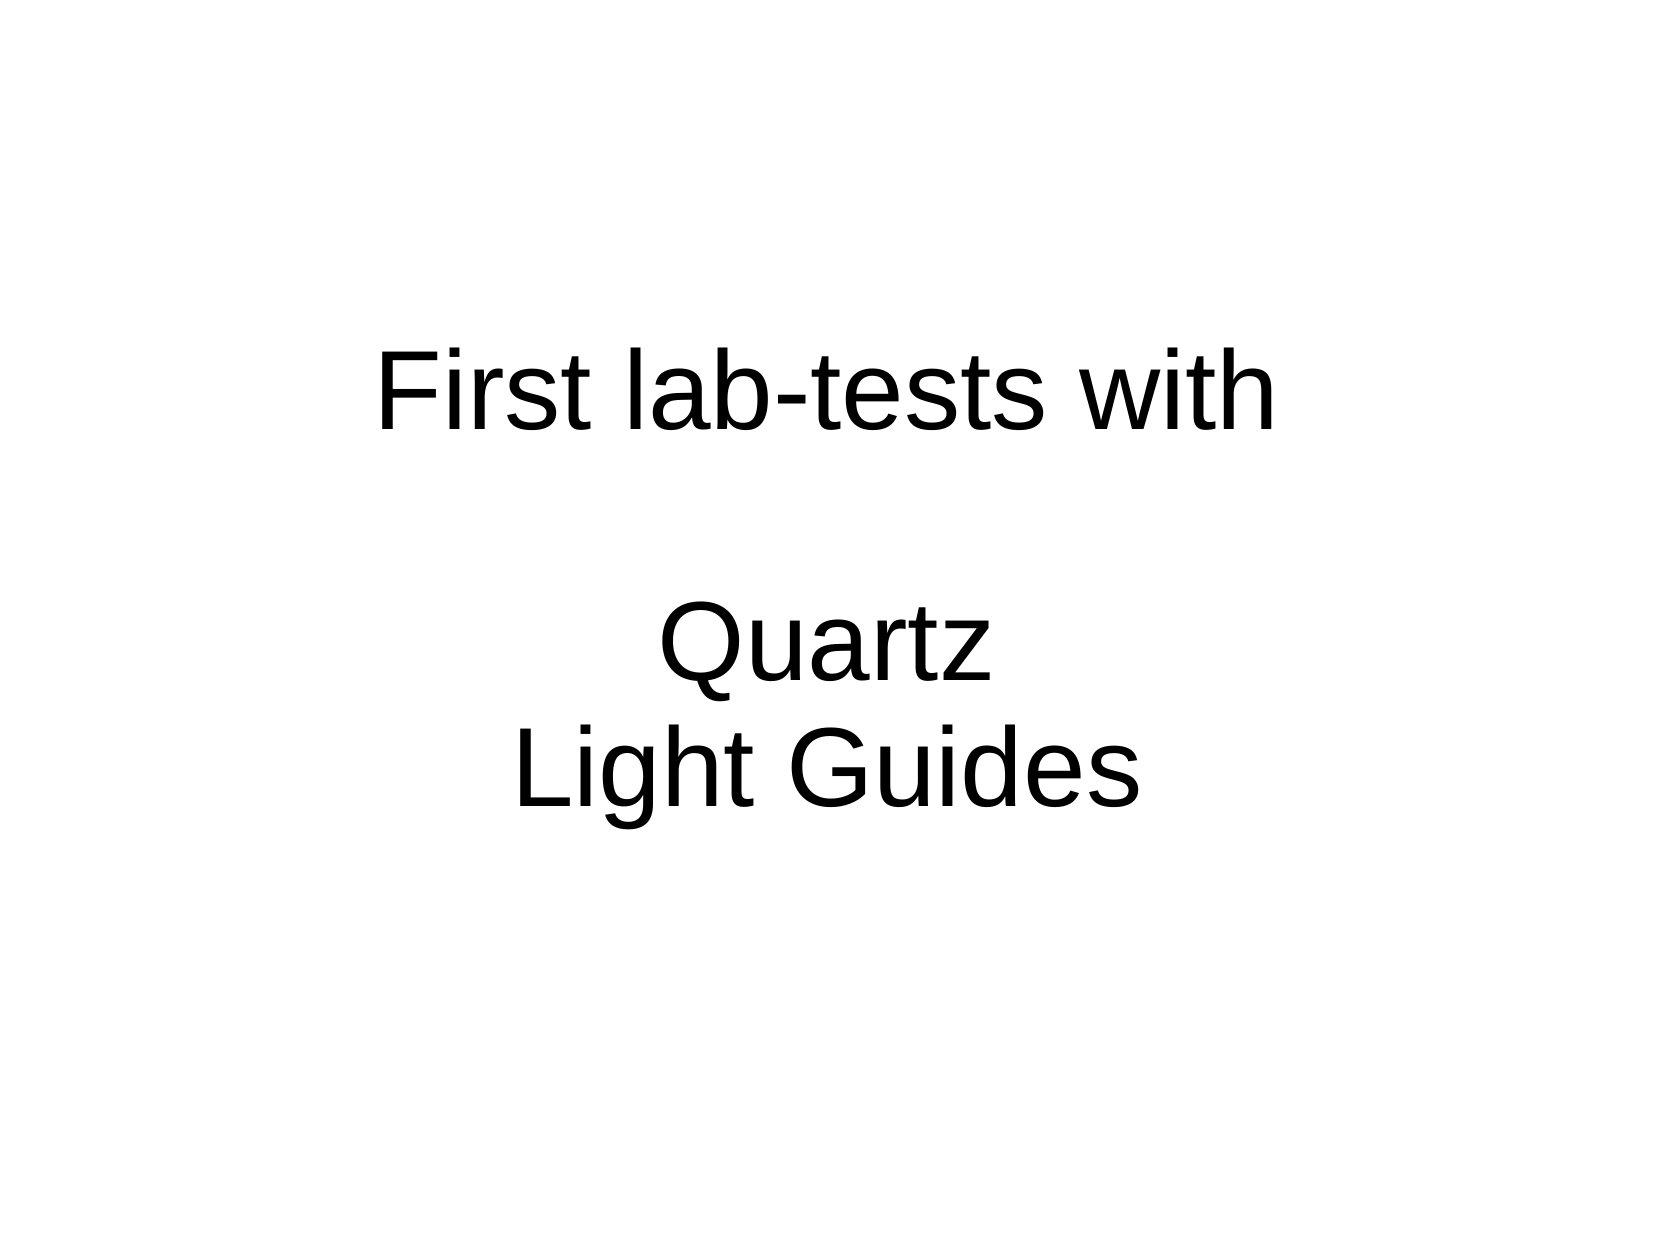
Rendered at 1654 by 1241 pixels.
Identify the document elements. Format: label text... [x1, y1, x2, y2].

subtitle First lab-tests with Quartz Light Guides [82, 49, 1571, 1109]
